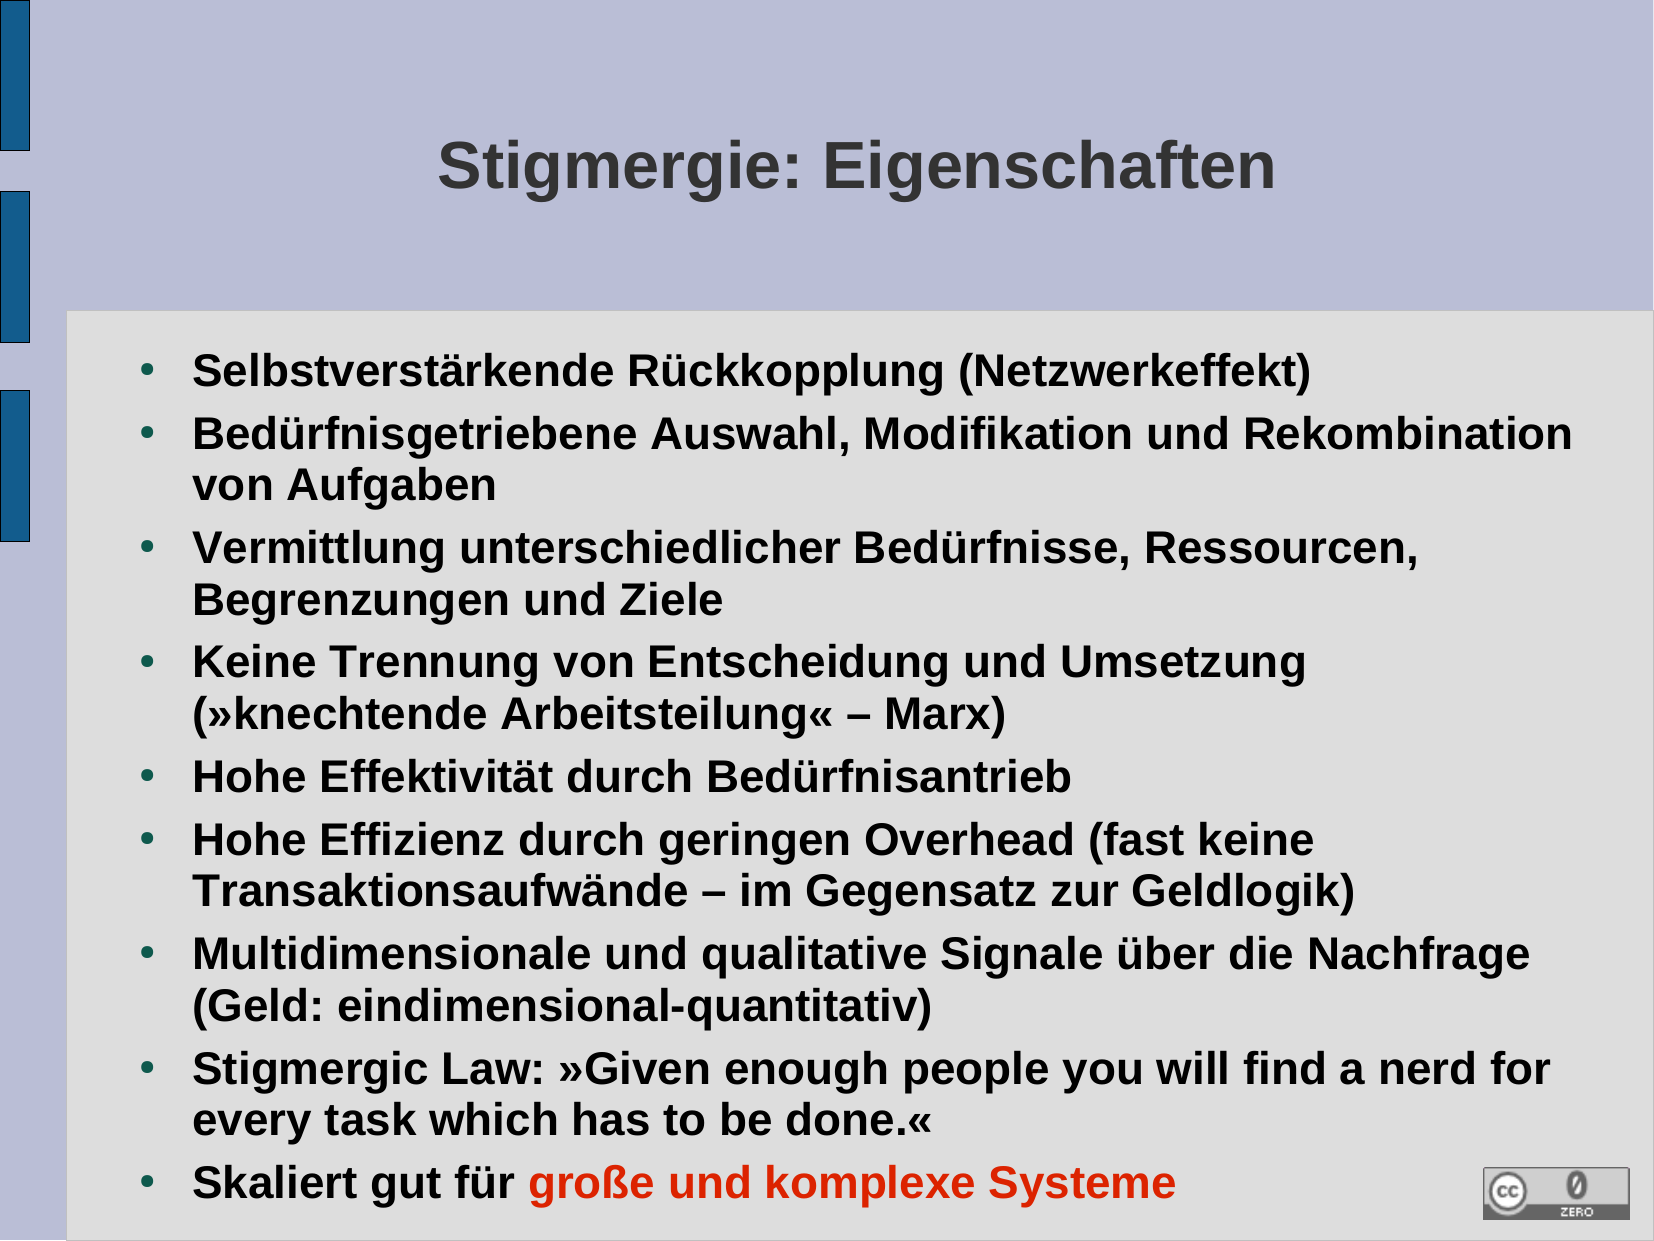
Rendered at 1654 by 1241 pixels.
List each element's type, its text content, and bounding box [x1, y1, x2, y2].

picture [1483, 1167, 1630, 1220]
list Selbstverstärkende Rückkopplung (Netzwerkeffekt) Bedürfnisgetriebene Auswahl, Modifikation und Rekombination von Aufgaben Vermittlung unterschiedlicher Bedürfnisse, Ressourcen, Begrenzungen und Ziele Keine Trennung von Entscheidung und Umsetzung (»knechtende Arbeitsteilung« – Marx) Hohe Effektivität durch Bedürfnisantrieb Hohe Effizienz durch geringen Overhead (fast keine Transaktionsaufwände – im Gegensatz zur Geldlogik) Multidimensionale und qualitative Signale über die Nachfrage (Geld: eindimensional-quantitativ) Stigmergic Law: »Given enough people you will find a nerd for every task which has to be done.« Skaliert gut für große und komplexe Systeme [121, 344, 1595, 1211]
title Stigmergie: Eigenschaften [121, 61, 1595, 269]
